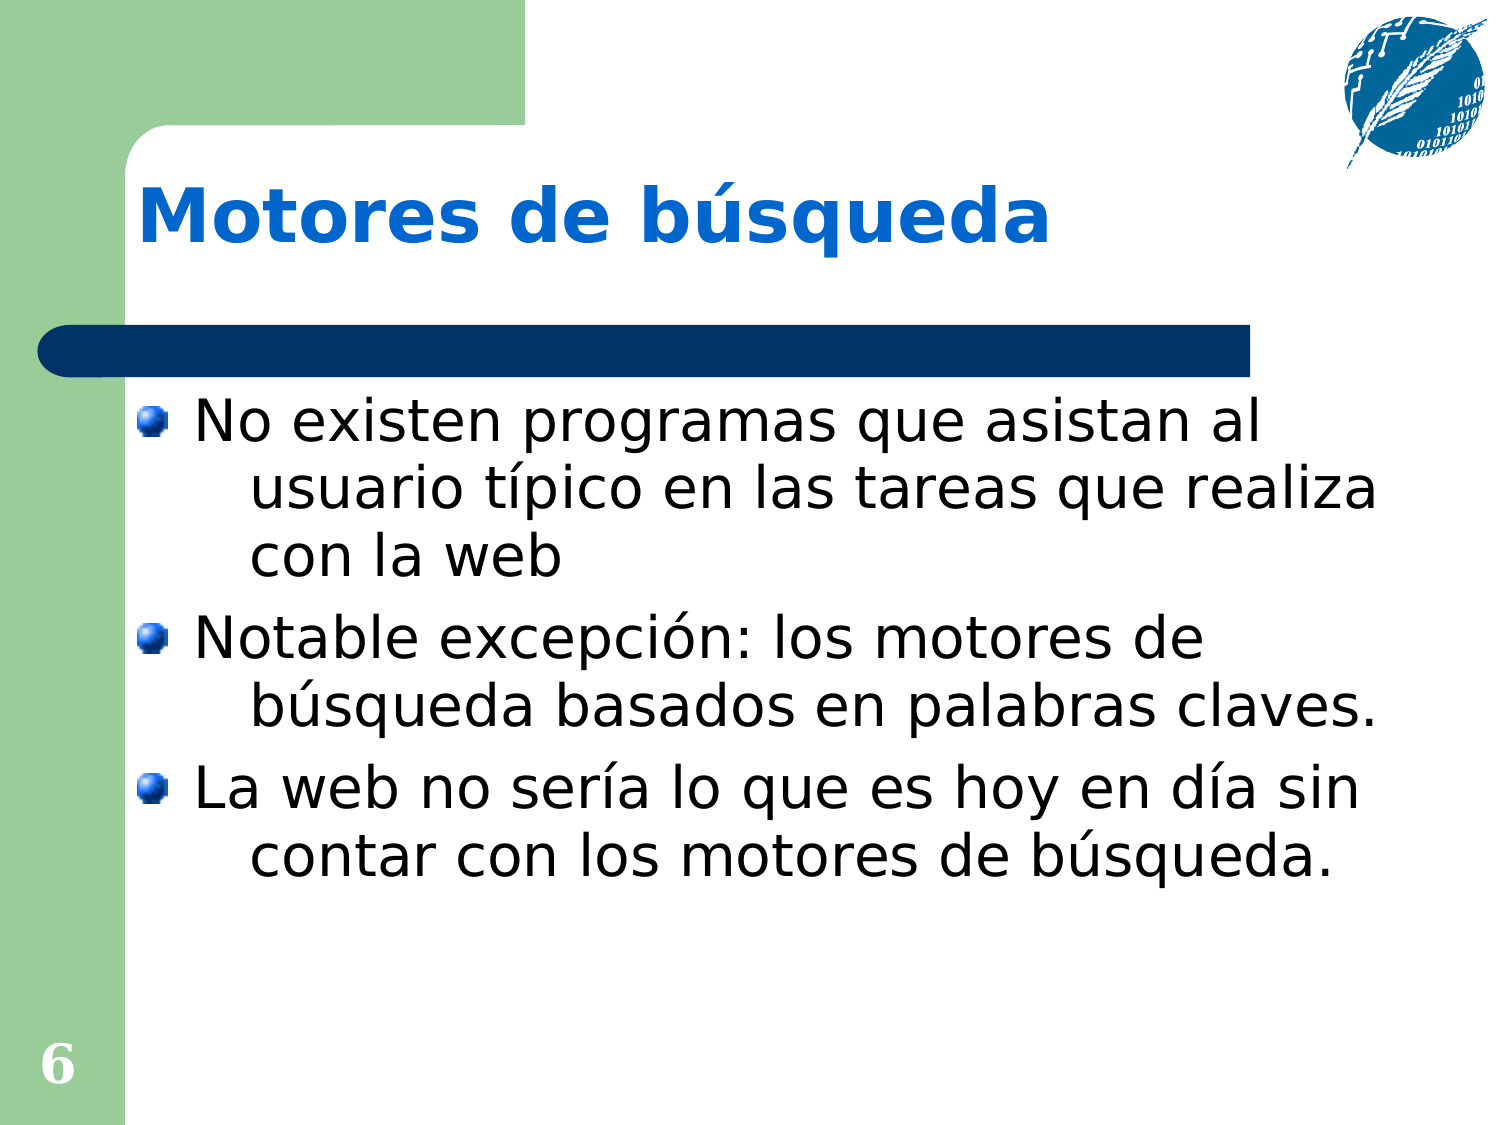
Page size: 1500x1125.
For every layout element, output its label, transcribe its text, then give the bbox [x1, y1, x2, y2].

picture [1416, 140, 1425, 149]
picture [1341, 15, 1487, 172]
list No existen programas que asistan al usuario típico en las tareas que realiza con la web Notable excepción: los motores de búsqueda basados en palabras claves. La web no sería lo que es hoy en día sin contar con los motores de búsqueda. [137, 387, 1400, 1045]
picture [1433, 139, 1440, 147]
picture [1427, 138, 1431, 148]
title Motores de búsqueda [136, 136, 1413, 301]
picture [1436, 127, 1450, 136]
